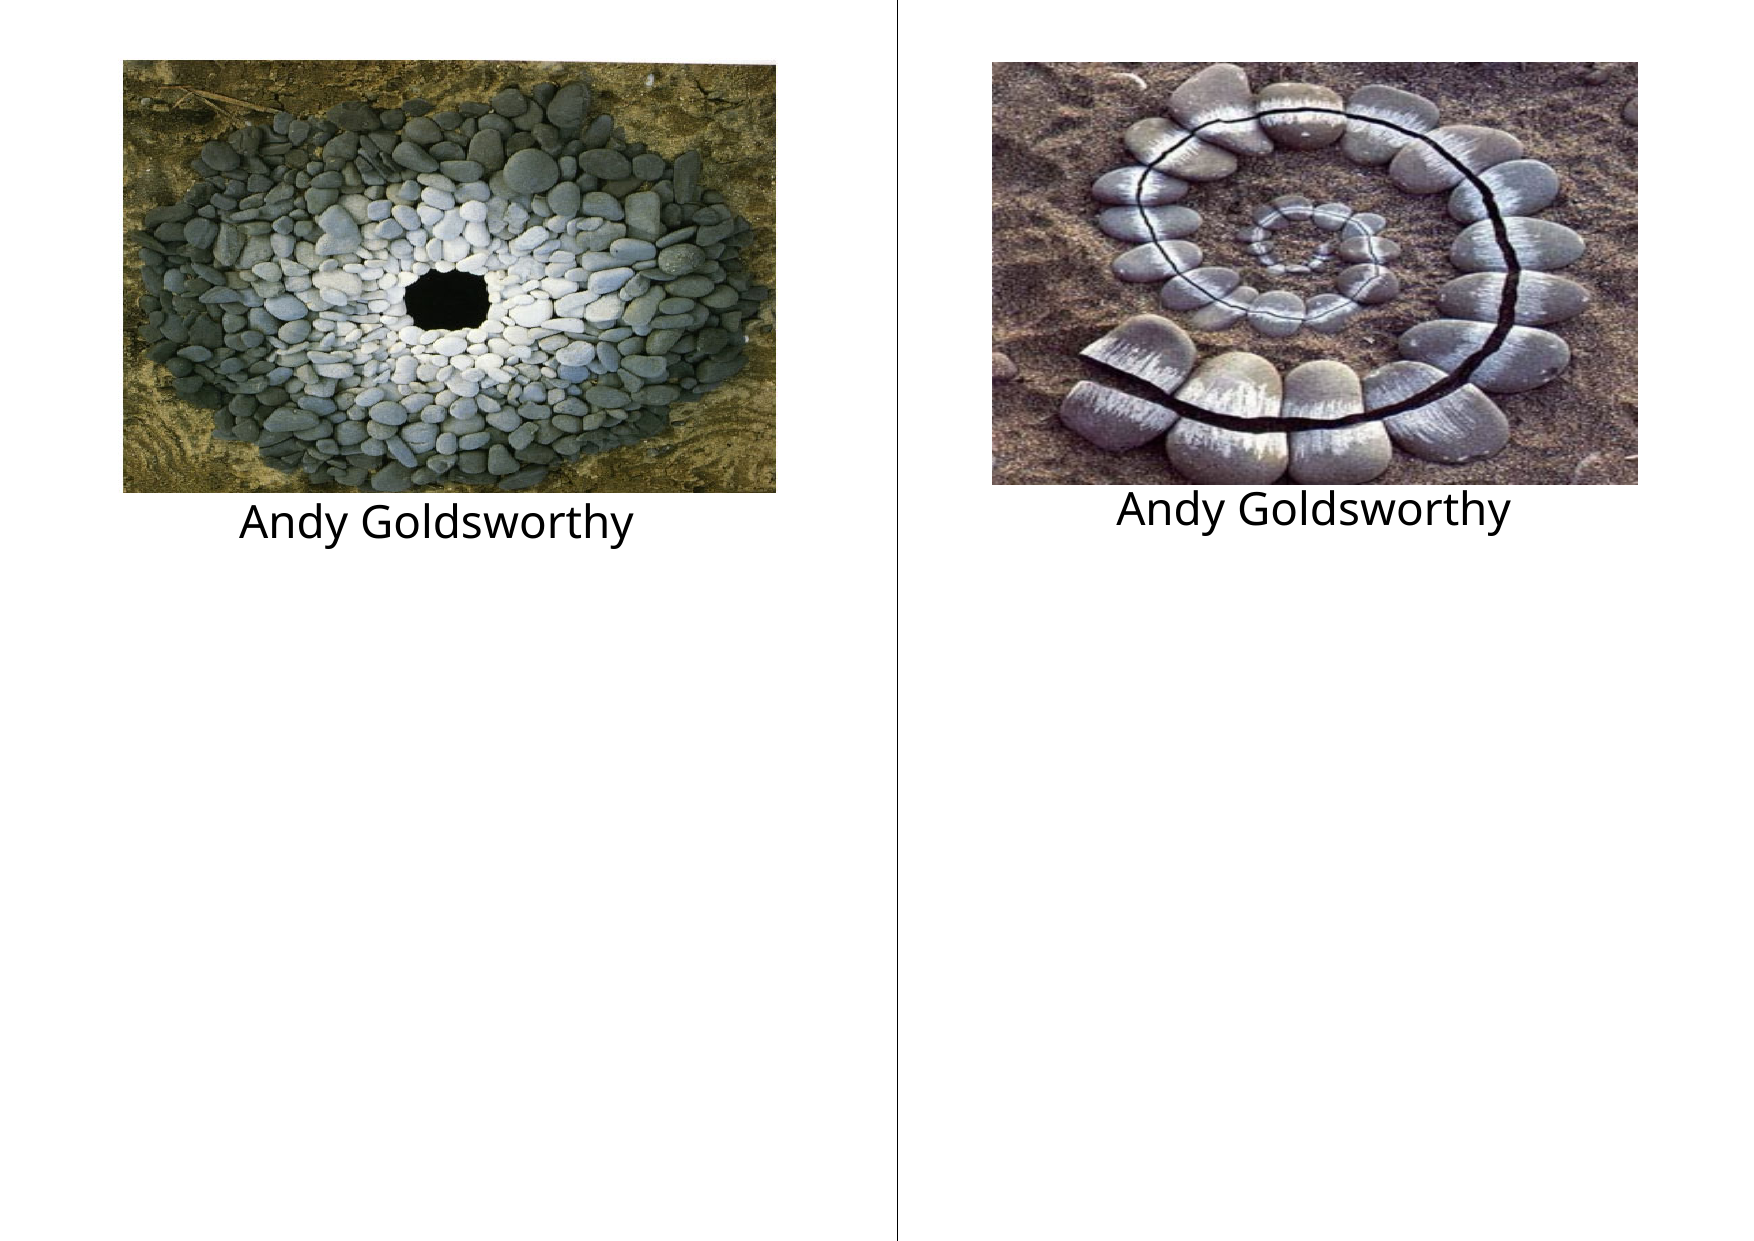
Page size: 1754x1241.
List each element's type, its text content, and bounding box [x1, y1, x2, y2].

picture [118, 58, 778, 493]
text_box Andy Goldsworthy [224, 493, 768, 556]
picture [992, 62, 1638, 485]
text_box Andy Goldsworthy [1101, 485, 1571, 543]
